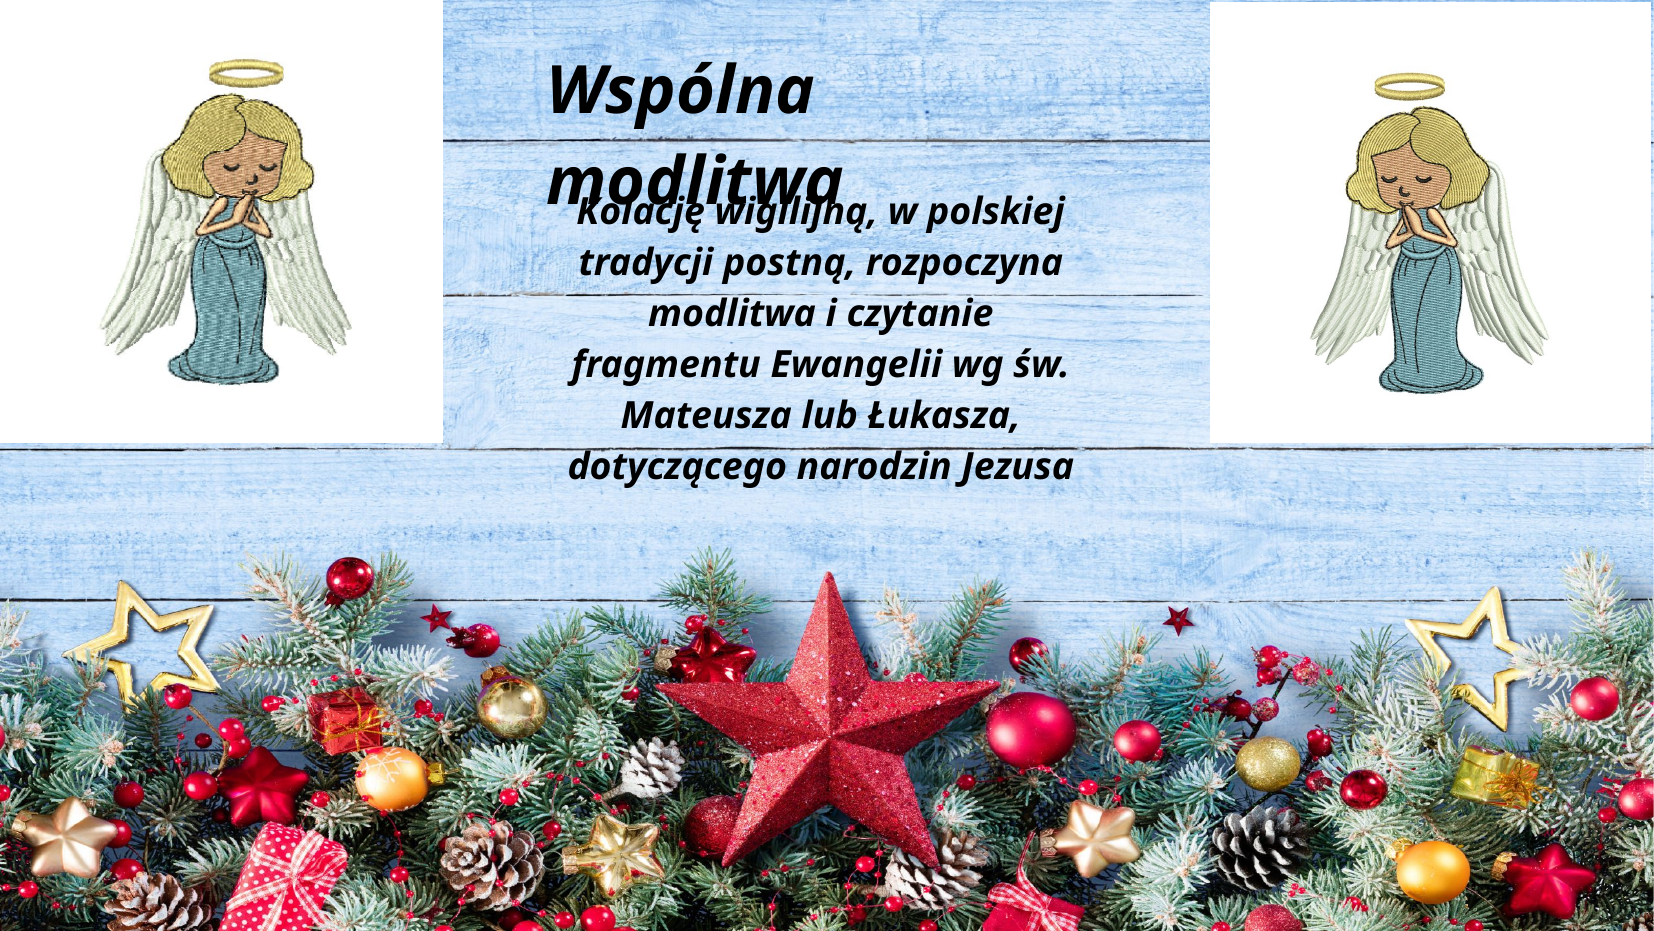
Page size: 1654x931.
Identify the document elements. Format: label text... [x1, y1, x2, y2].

picture [0, 0, 1654, 931]
text_box Wspólna modlitwa [531, 35, 1141, 237]
text_box Kolację wigilijną, w polskiej tradycji postną, rozpoczyna modlitwa i czytanie fragmentu Ewangelii wg św. Mateusza lub Łukasza, dotyczącego narodzin Jezusa [549, 177, 1093, 449]
